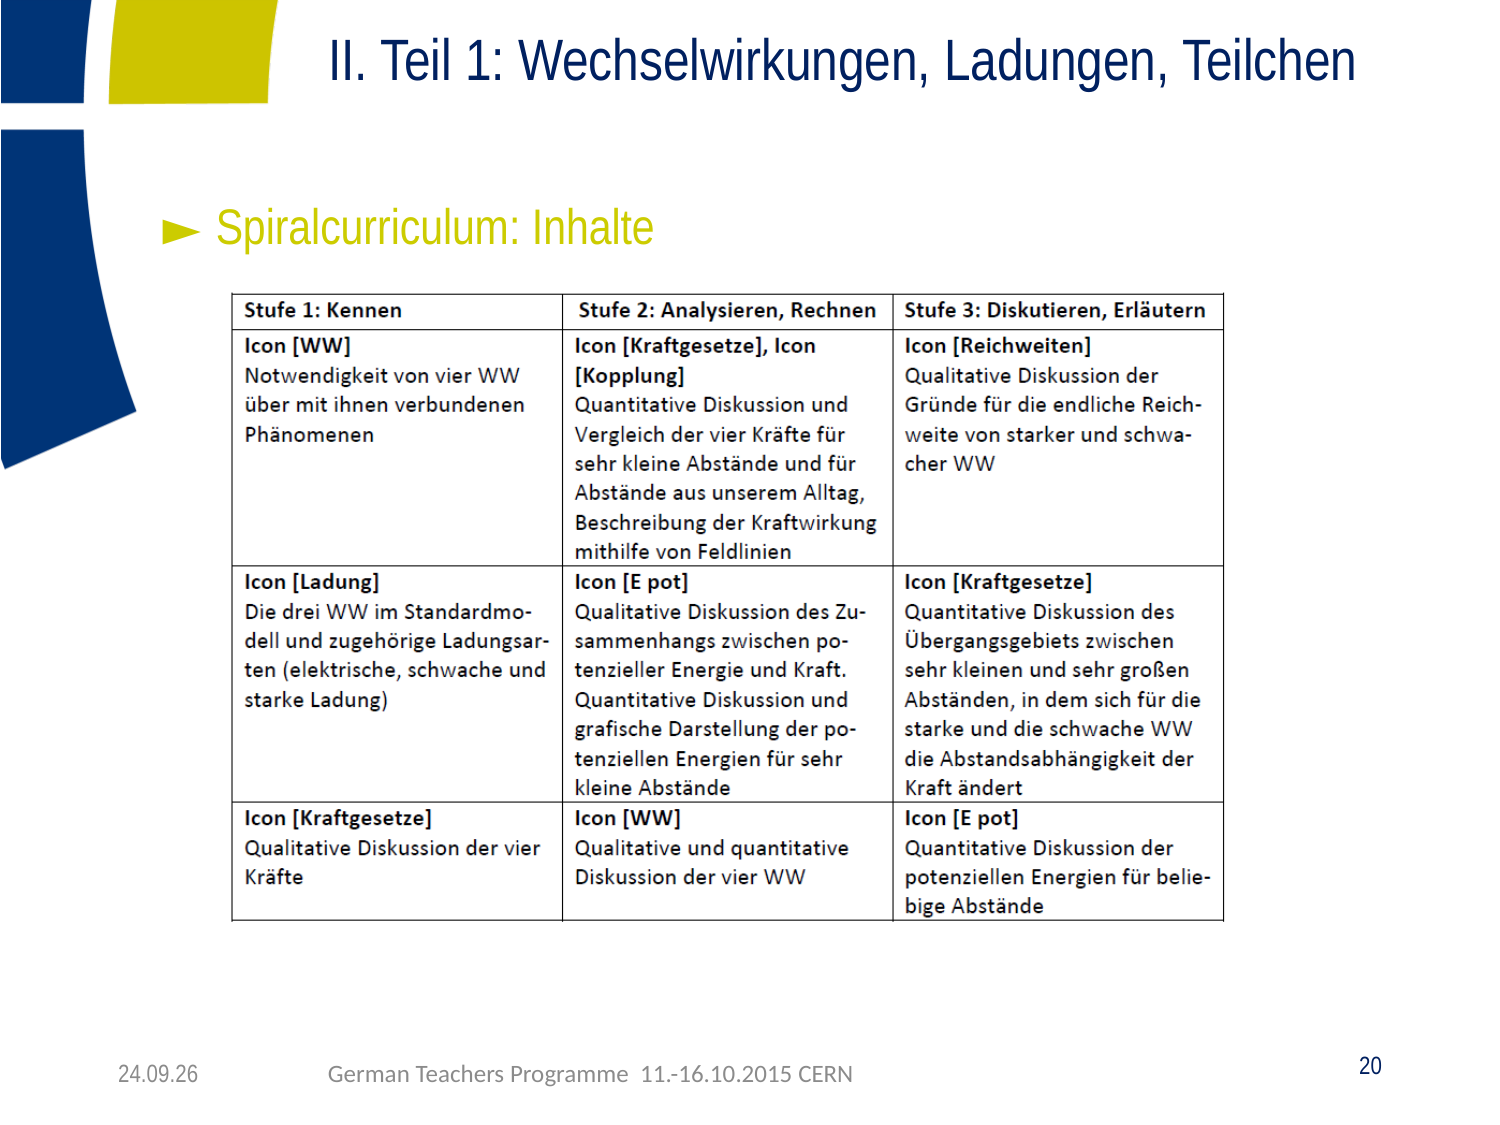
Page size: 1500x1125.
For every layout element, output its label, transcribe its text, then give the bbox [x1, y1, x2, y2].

title II. Teil 1: Wechselwirkungen, Ladungen, Teilchen [313, 0, 1400, 114]
slide_number <Foliennummer> [1059, 1042, 1397, 1103]
picture [0, 0, 1500, 1125]
list Spiralcurriculum: Inhalte [129, 113, 1367, 804]
footer German Teachers Programme 11.-16.10.2015 CERN [312, 1042, 987, 1103]
slide_number 14.10.15 [103, 1042, 290, 1103]
